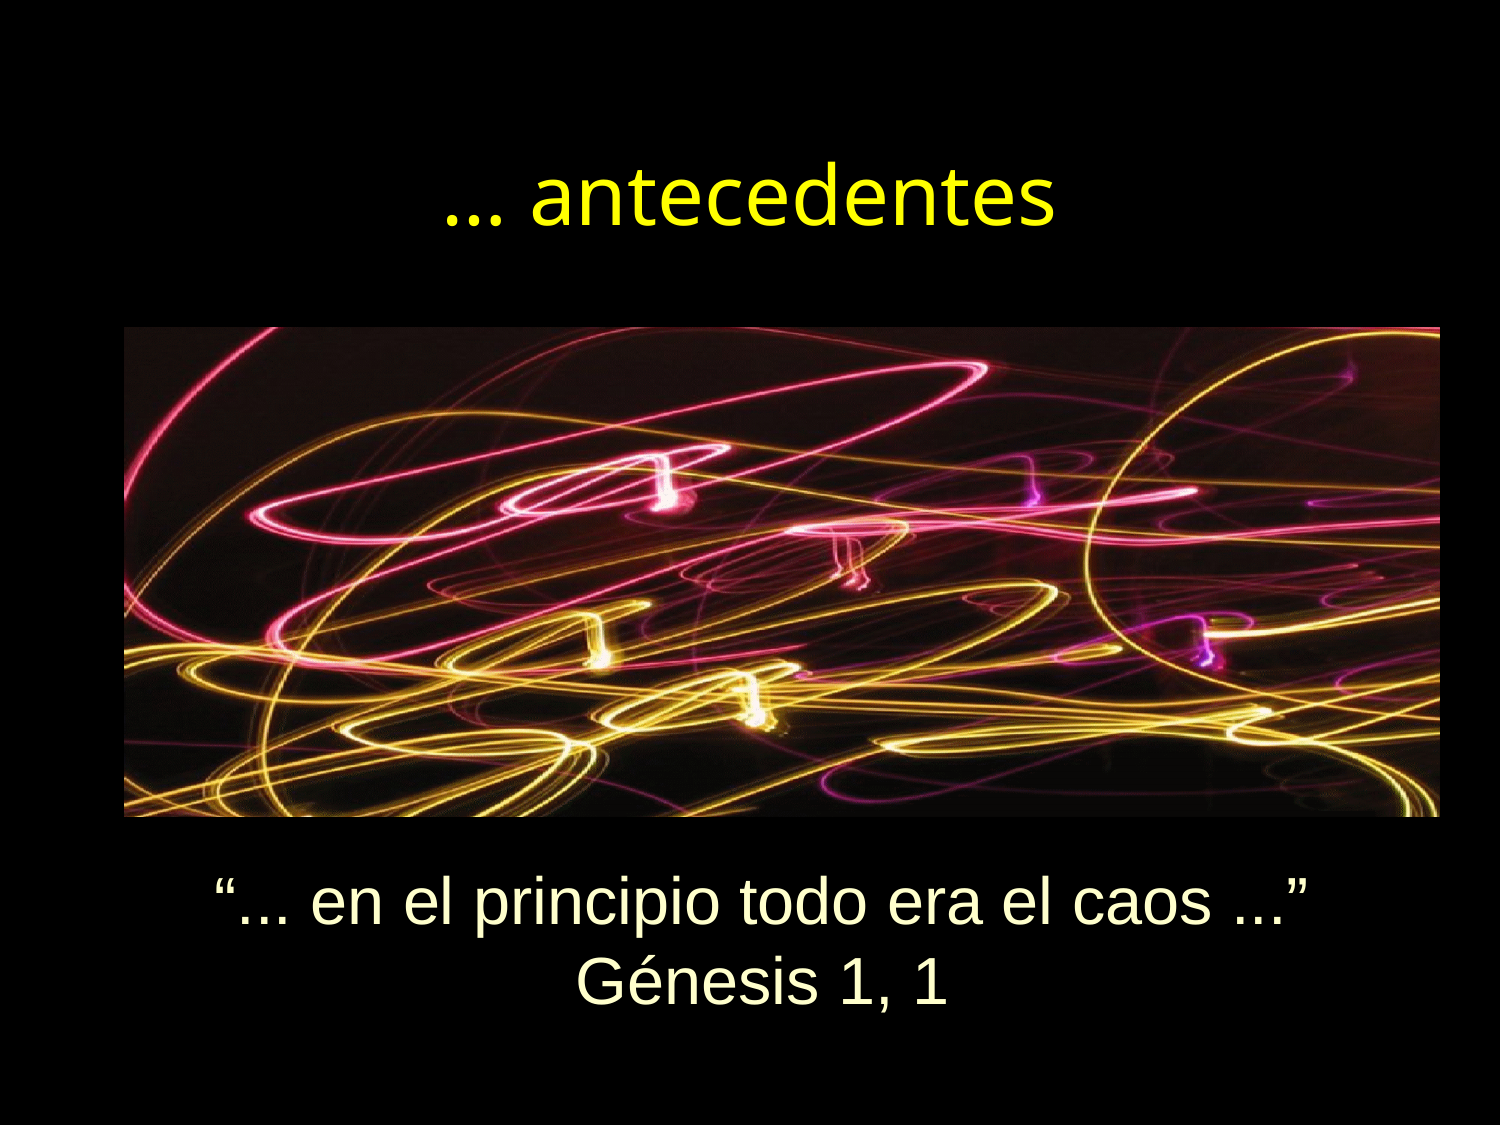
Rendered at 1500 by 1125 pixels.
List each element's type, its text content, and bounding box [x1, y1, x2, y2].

text_box “... en el principio todo era el caos ...” Génesis 1, 1 [159, 849, 1366, 1026]
title … antecedentes [112, 62, 1388, 250]
picture [124, 327, 1440, 817]
